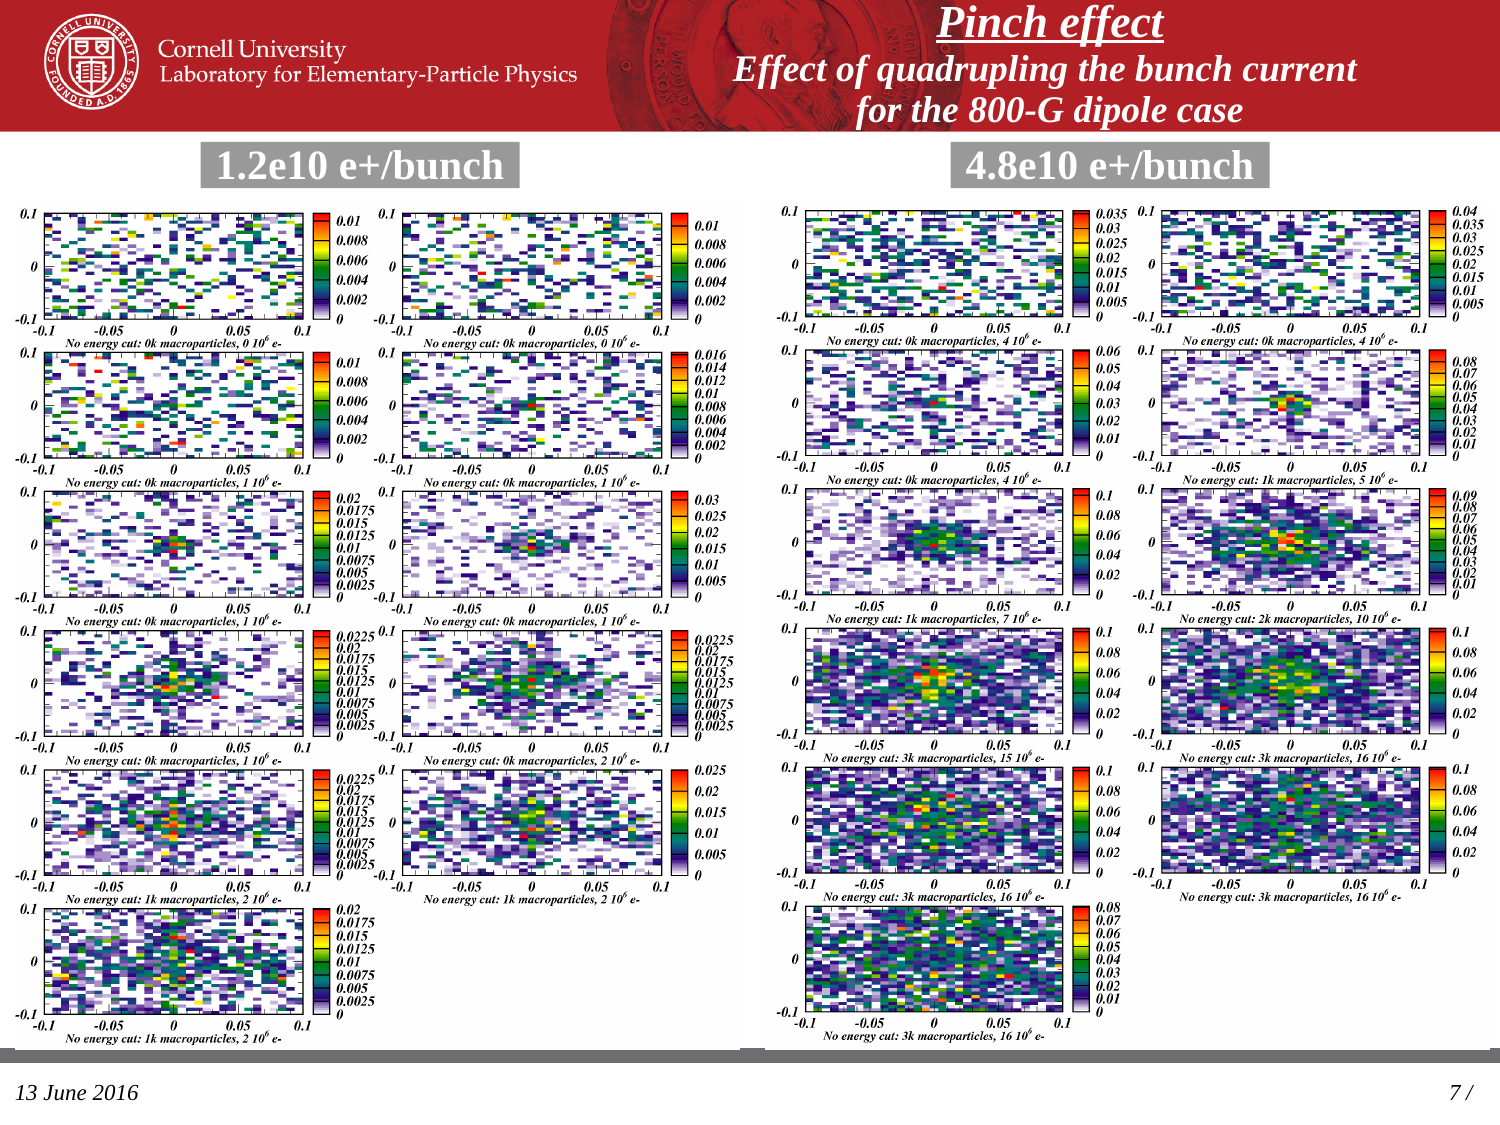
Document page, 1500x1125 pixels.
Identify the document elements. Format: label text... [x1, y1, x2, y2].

picture [15, 203, 740, 1051]
text_box 4.8e10 e+/bunch [950, 141, 1270, 189]
picture [765, 203, 1490, 1051]
title Pinch effect Effect of quadrupling the bunch current for the 800-G dipole case [600, 0, 1500, 131]
text_box 1.2e10 e+/bunch [200, 141, 520, 189]
picture [0, 0, 1500, 132]
